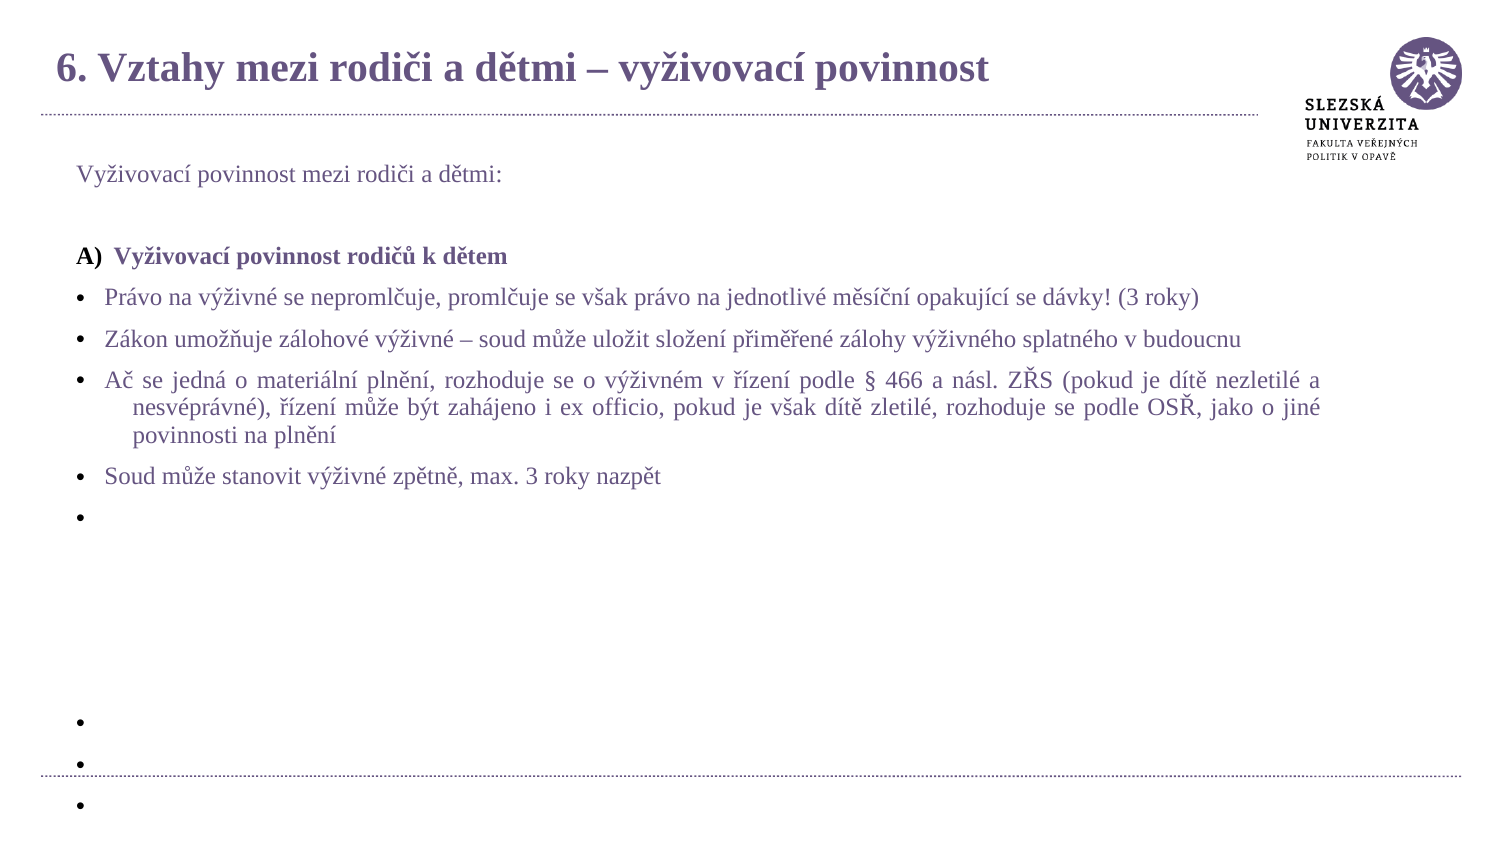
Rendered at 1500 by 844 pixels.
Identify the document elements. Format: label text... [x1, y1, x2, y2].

title 6. Vztahy mezi rodiči a dětmi – vyživovací povinnost [41, 32, 1220, 116]
text_box Vyživovací povinnost mezi rodiči a dětmi: Vyživovací povinnost rodičů k dětem Právo na výživné se nepromlčuje, promlčuje se však právo na jednotlivé měsíční opakující se dávky! (3 roky) Zákon umožňuje zálohové výživné – soud může uložit složení přiměřené zálohy výživného splatného v budoucnu Ač se jedná o materiální plnění, rozhoduje se o výživném v řízení podle § 466 a násl. ZŘS (pokud je dítě nezletilé a nesvéprávné), řízení může být zahájeno i ex officio, pokud je však dítě zletilé, rozhoduje se podle OSŘ, jako o jiné povinnosti na plnění Soud může stanovit výživné zpětně, max. 3 roky nazpět [61, 152, 1382, 775]
